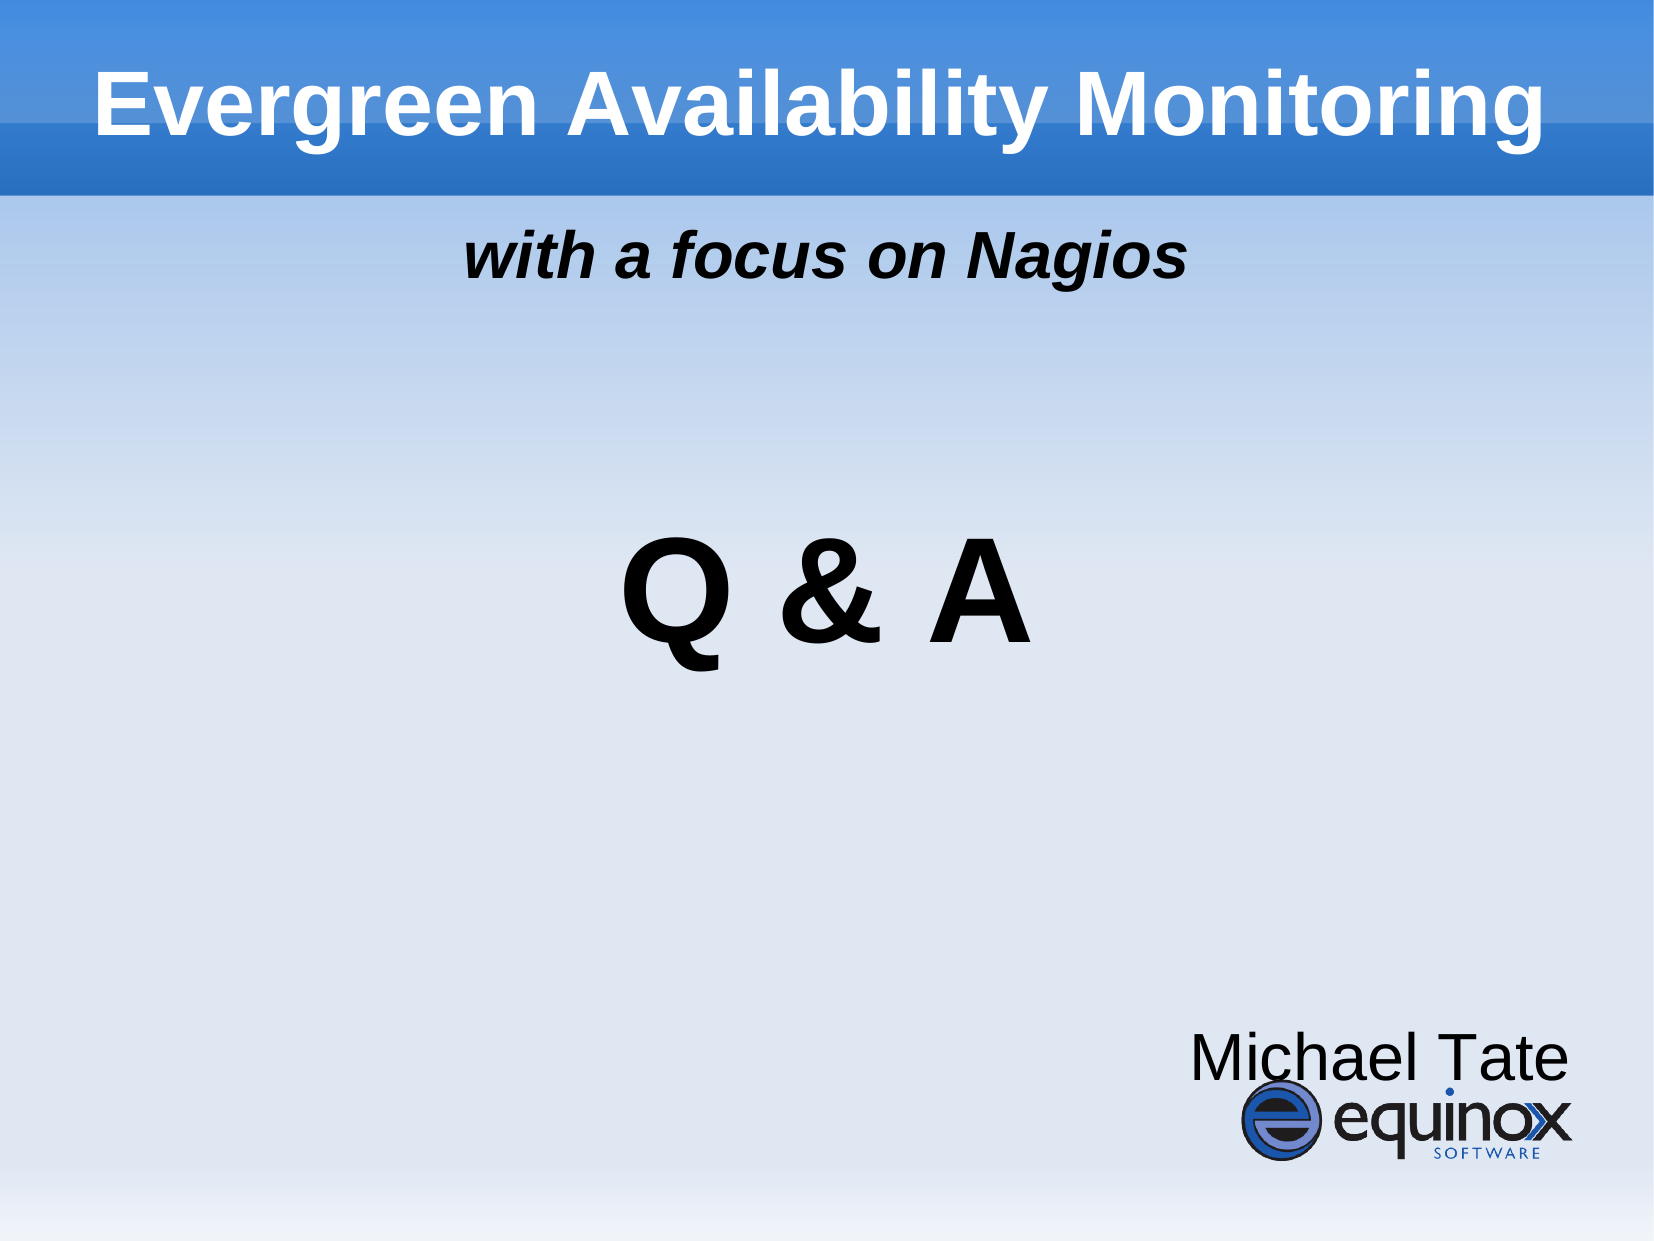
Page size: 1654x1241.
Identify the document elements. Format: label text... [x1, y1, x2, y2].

text_box with a focus on Nagios Q & A [0, 210, 1654, 850]
list Michael Tate [82, 850, 1571, 1200]
picture [0, 850, 1654, 1241]
picture [0, 0, 1654, 210]
title Evergreen Availability Monitoring [76, 0, 1565, 208]
